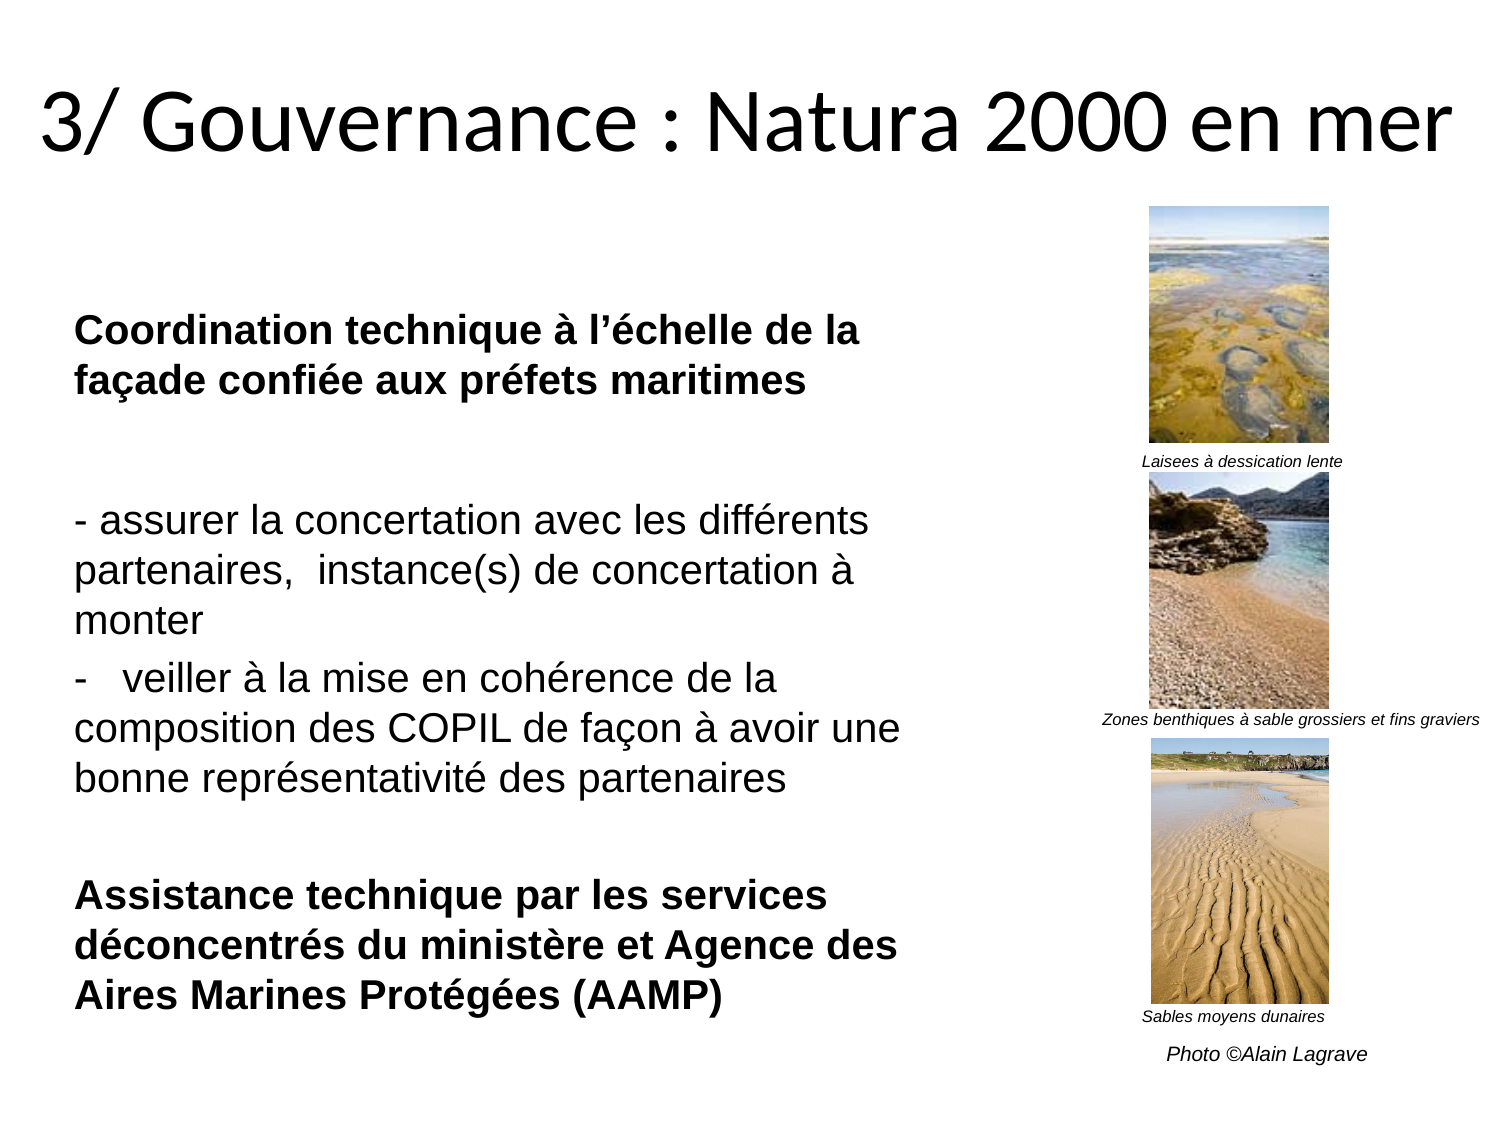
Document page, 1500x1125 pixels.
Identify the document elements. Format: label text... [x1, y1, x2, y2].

text_box Laisees à dessication lente [1126, 442, 1412, 478]
picture [1149, 206, 1329, 442]
text_box Photo ©Alain Lagrave [1151, 1033, 1477, 1074]
text_box Zones benthiques à sable grossiers et fins graviers [1087, 701, 1496, 737]
picture [1151, 738, 1329, 998]
text_box Coordination technique à l’échelle de la façade confiée aux préfets maritimes - assurer la concertation avec les différents partenaires, instance(s) de concertation à monter - veiller à la mise en cohérence de la composition des COPIL de façon à avoir une bonne représentativité des partenaires Assistance technique par les services déconcentrés du ministère et Agence des Aires Marines Protégées (AAMP) [59, 295, 975, 945]
title 3/ Gouvernance : Natura 2000 en mer [23, 23, 1483, 206]
text_box Sables moyens dunaires [1127, 998, 1351, 1033]
picture [1149, 478, 1329, 701]
